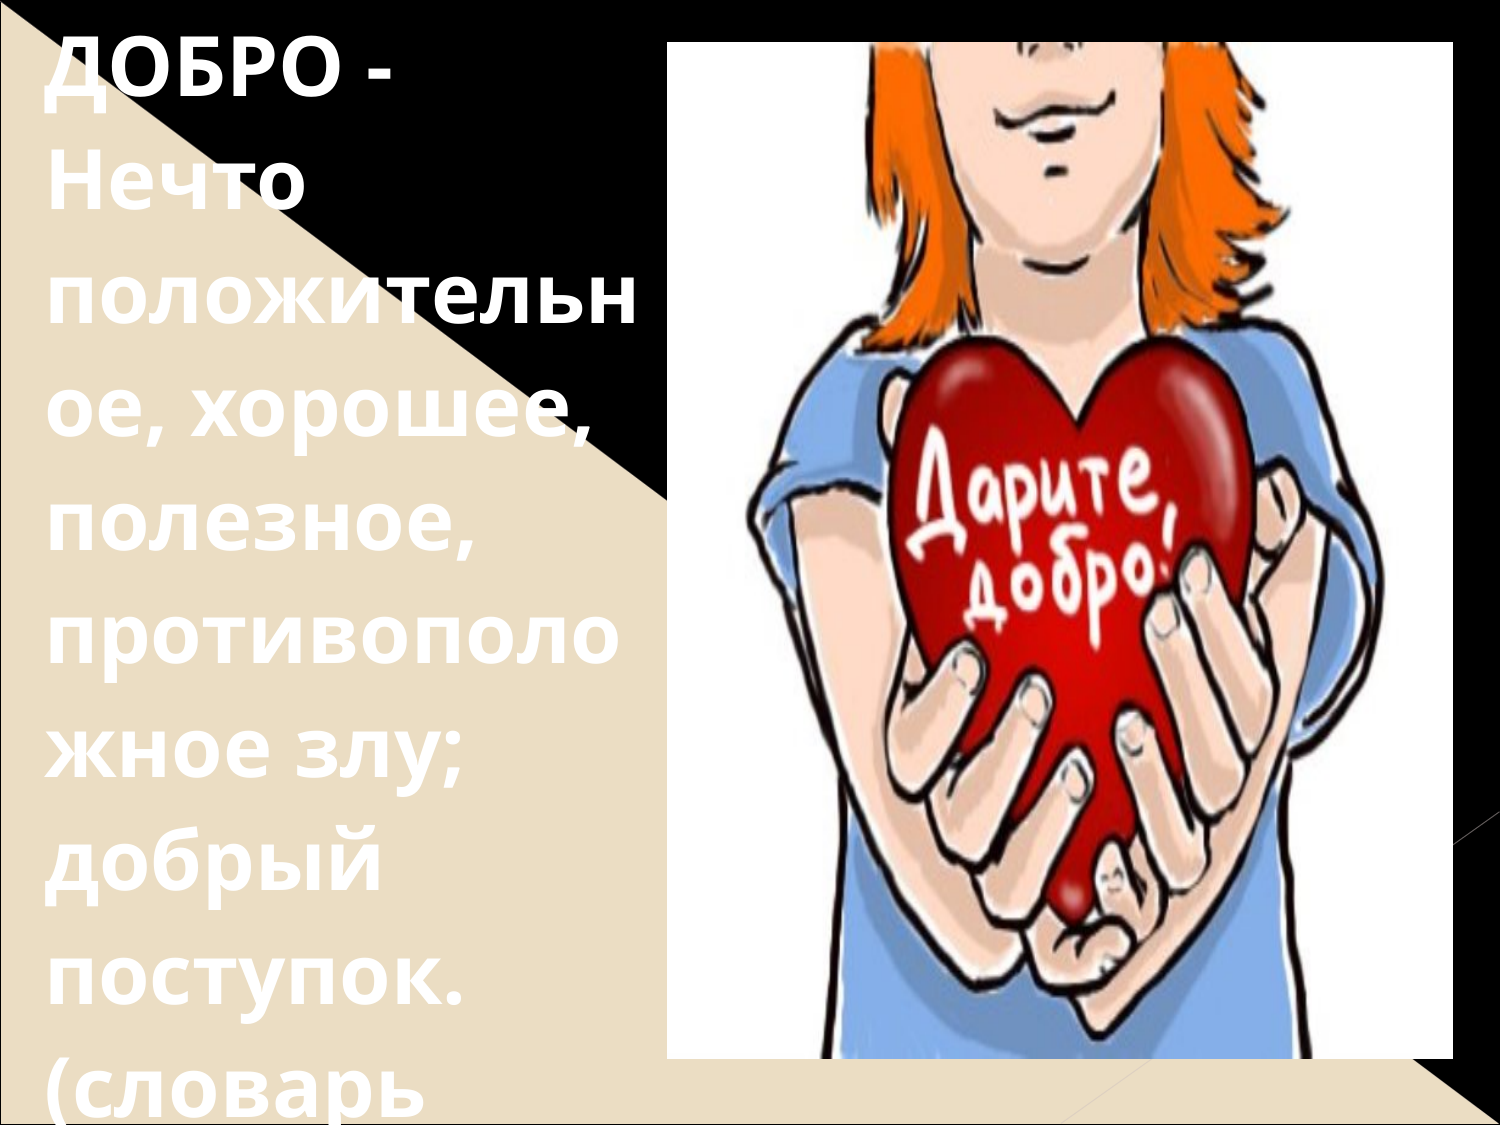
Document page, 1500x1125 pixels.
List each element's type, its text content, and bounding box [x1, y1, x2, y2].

picture [667, 42, 1453, 1059]
text_box ДОБРО -Нечто положительное, хорошее, полезное, противоположное злу; добрый поступок. (словарь Ожегова) [29, 0, 668, 1125]
